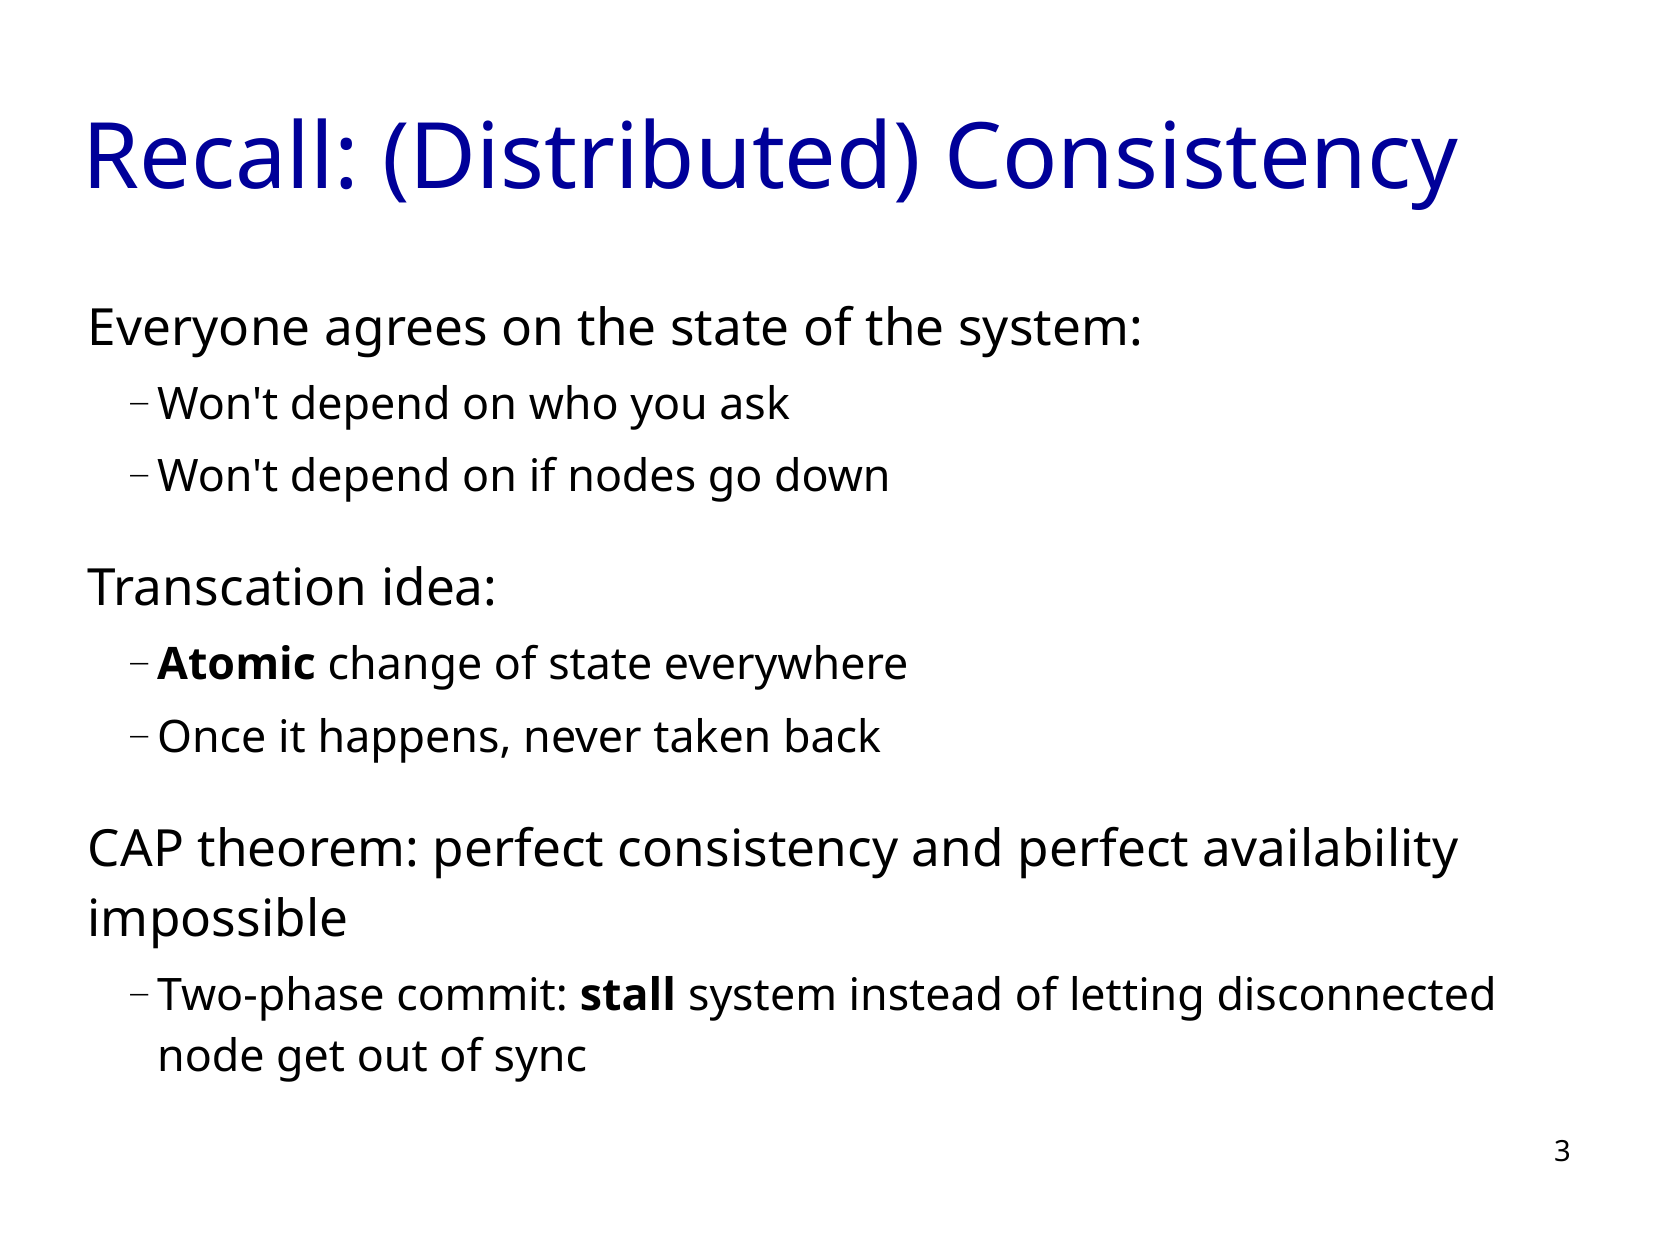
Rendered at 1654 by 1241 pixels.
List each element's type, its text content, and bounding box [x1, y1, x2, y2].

list Everyone agrees on the state of the system: Won't depend on who you ask Won't depend on if nodes go down Transcation idea: Atomic change of state everywhere Once it happens, never taken back CAP theorem: perfect consistency and perfect availability impossible Two-phase commit: stall system instead of letting disconnected node get out of sync [60, 290, 1571, 1096]
title Recall: (Distributed) Consistency [82, 49, 1571, 257]
